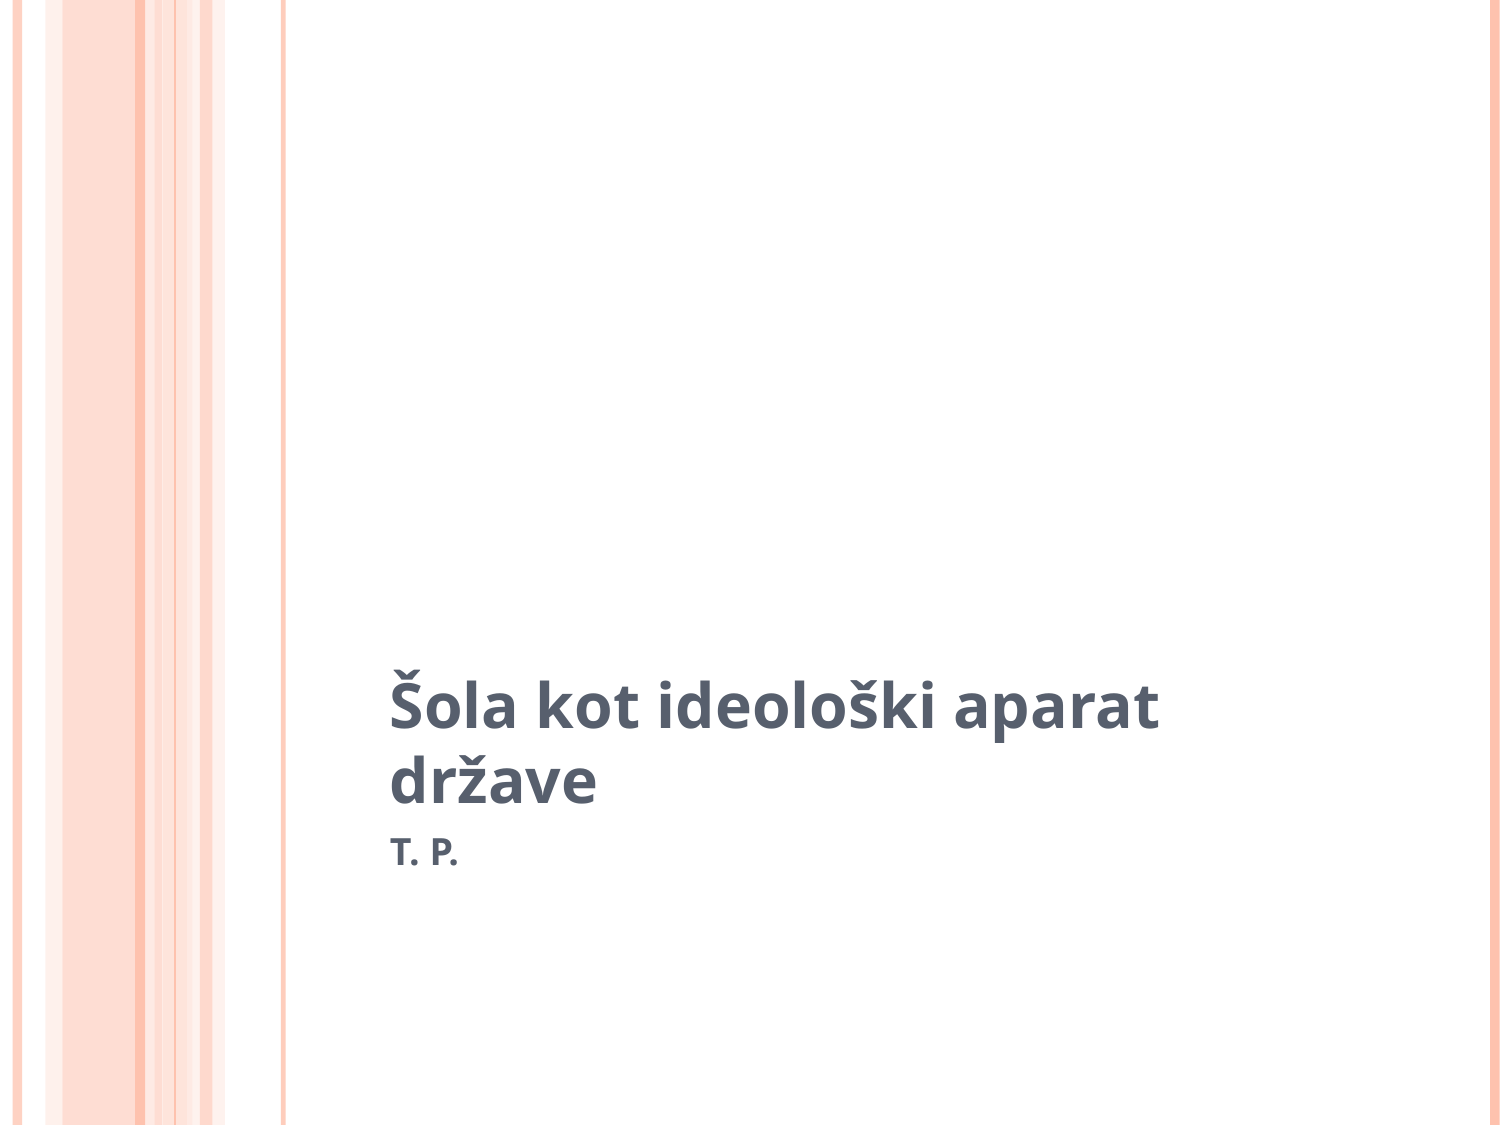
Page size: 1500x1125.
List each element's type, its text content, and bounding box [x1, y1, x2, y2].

title Šola kot ideološki aparat države [375, 512, 1388, 820]
subtitle T. P. [375, 820, 1388, 1046]
